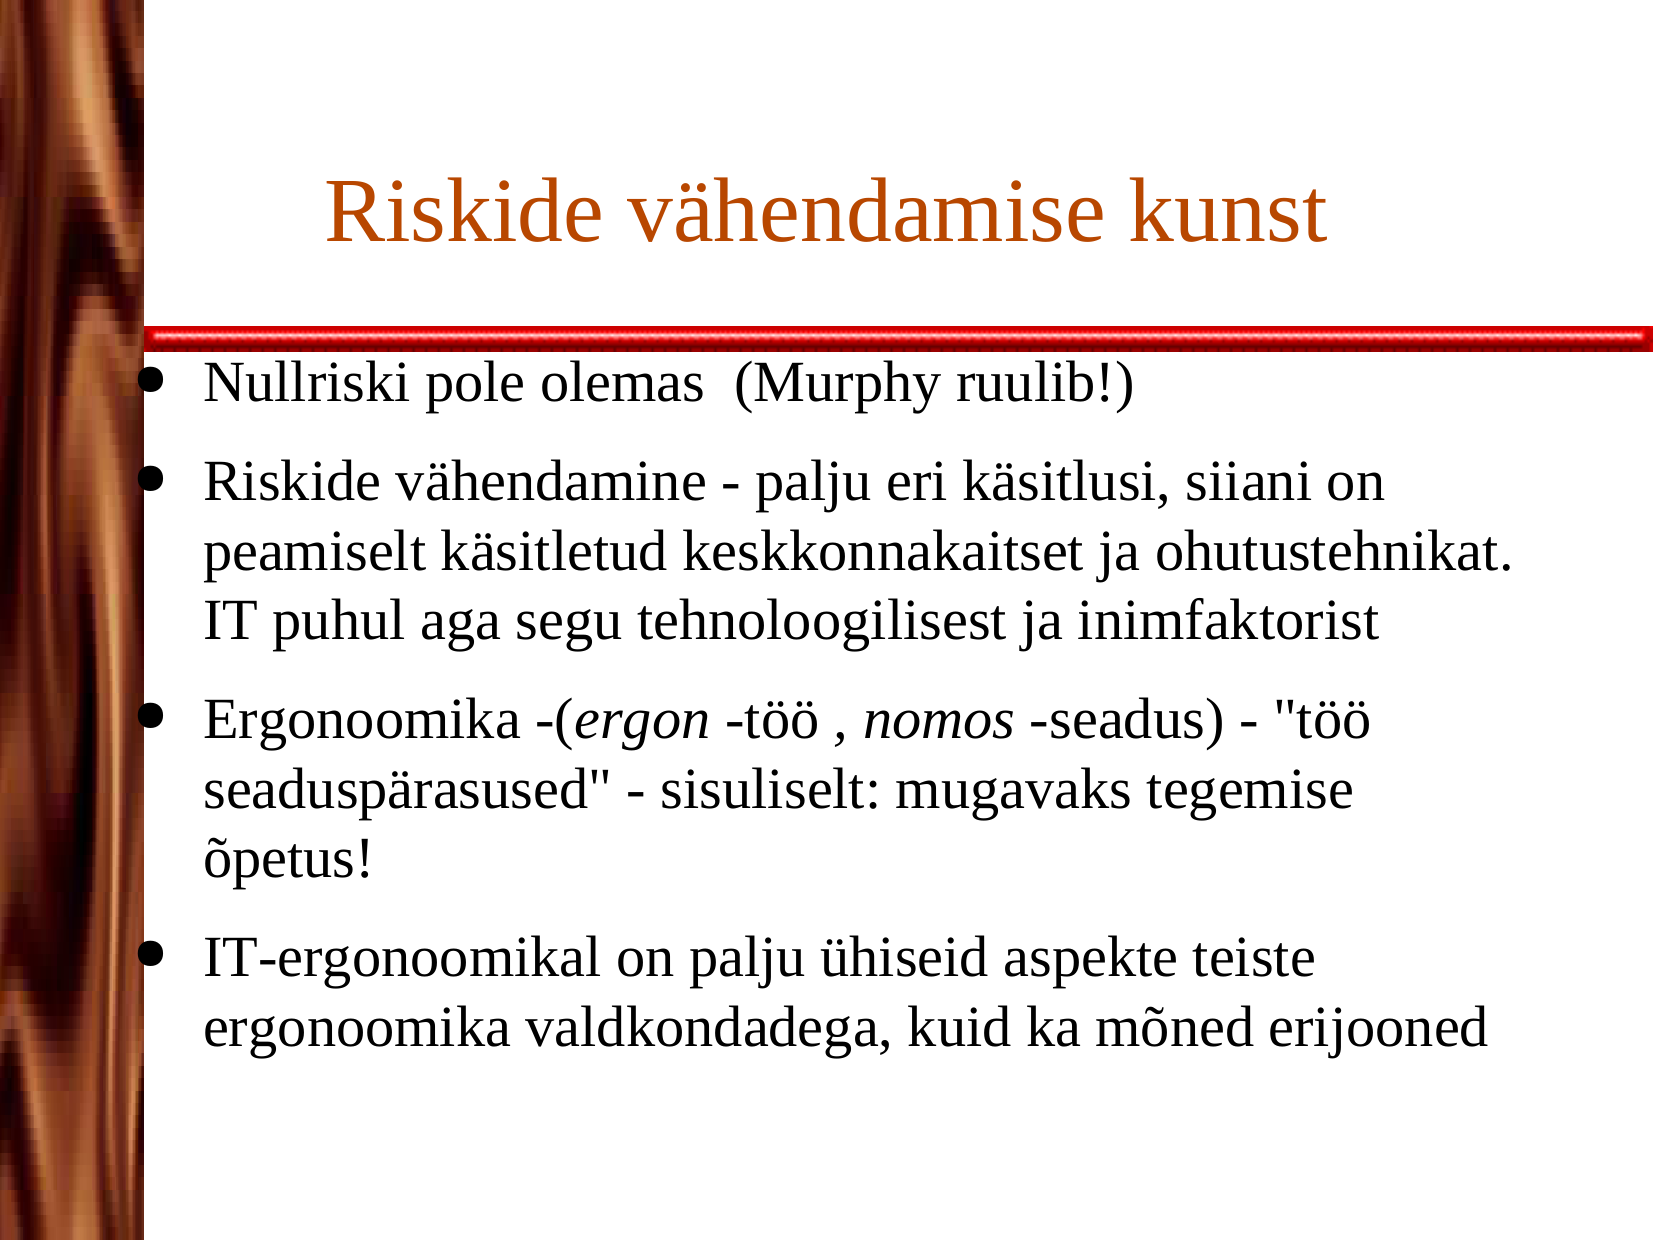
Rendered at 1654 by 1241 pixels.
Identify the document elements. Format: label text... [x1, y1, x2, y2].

list Nullriski pole olemas (Murphy ruulib!) Riskide vähendamine - palju eri käsitlusi, siiani on peamiselt käsitletud keskkonnakaitset ja ohutustehnikat. IT puhul aga segu tehnoloogilisest ja inimfaktorist Ergonoomika -(ergon -töö , nomos -seadus) - "töö seaduspärasused" - sisuliselt: mugavaks tegemise õpetus! IT-ergonoomikal on palju ühiseid aspekte teiste ergonoomika valdkondadega, kuid ka mõned erijooned [121, 344, 1533, 1126]
title Riskide vähendamise kunst [121, 102, 1533, 310]
picture [0, 0, 1653, 1240]
